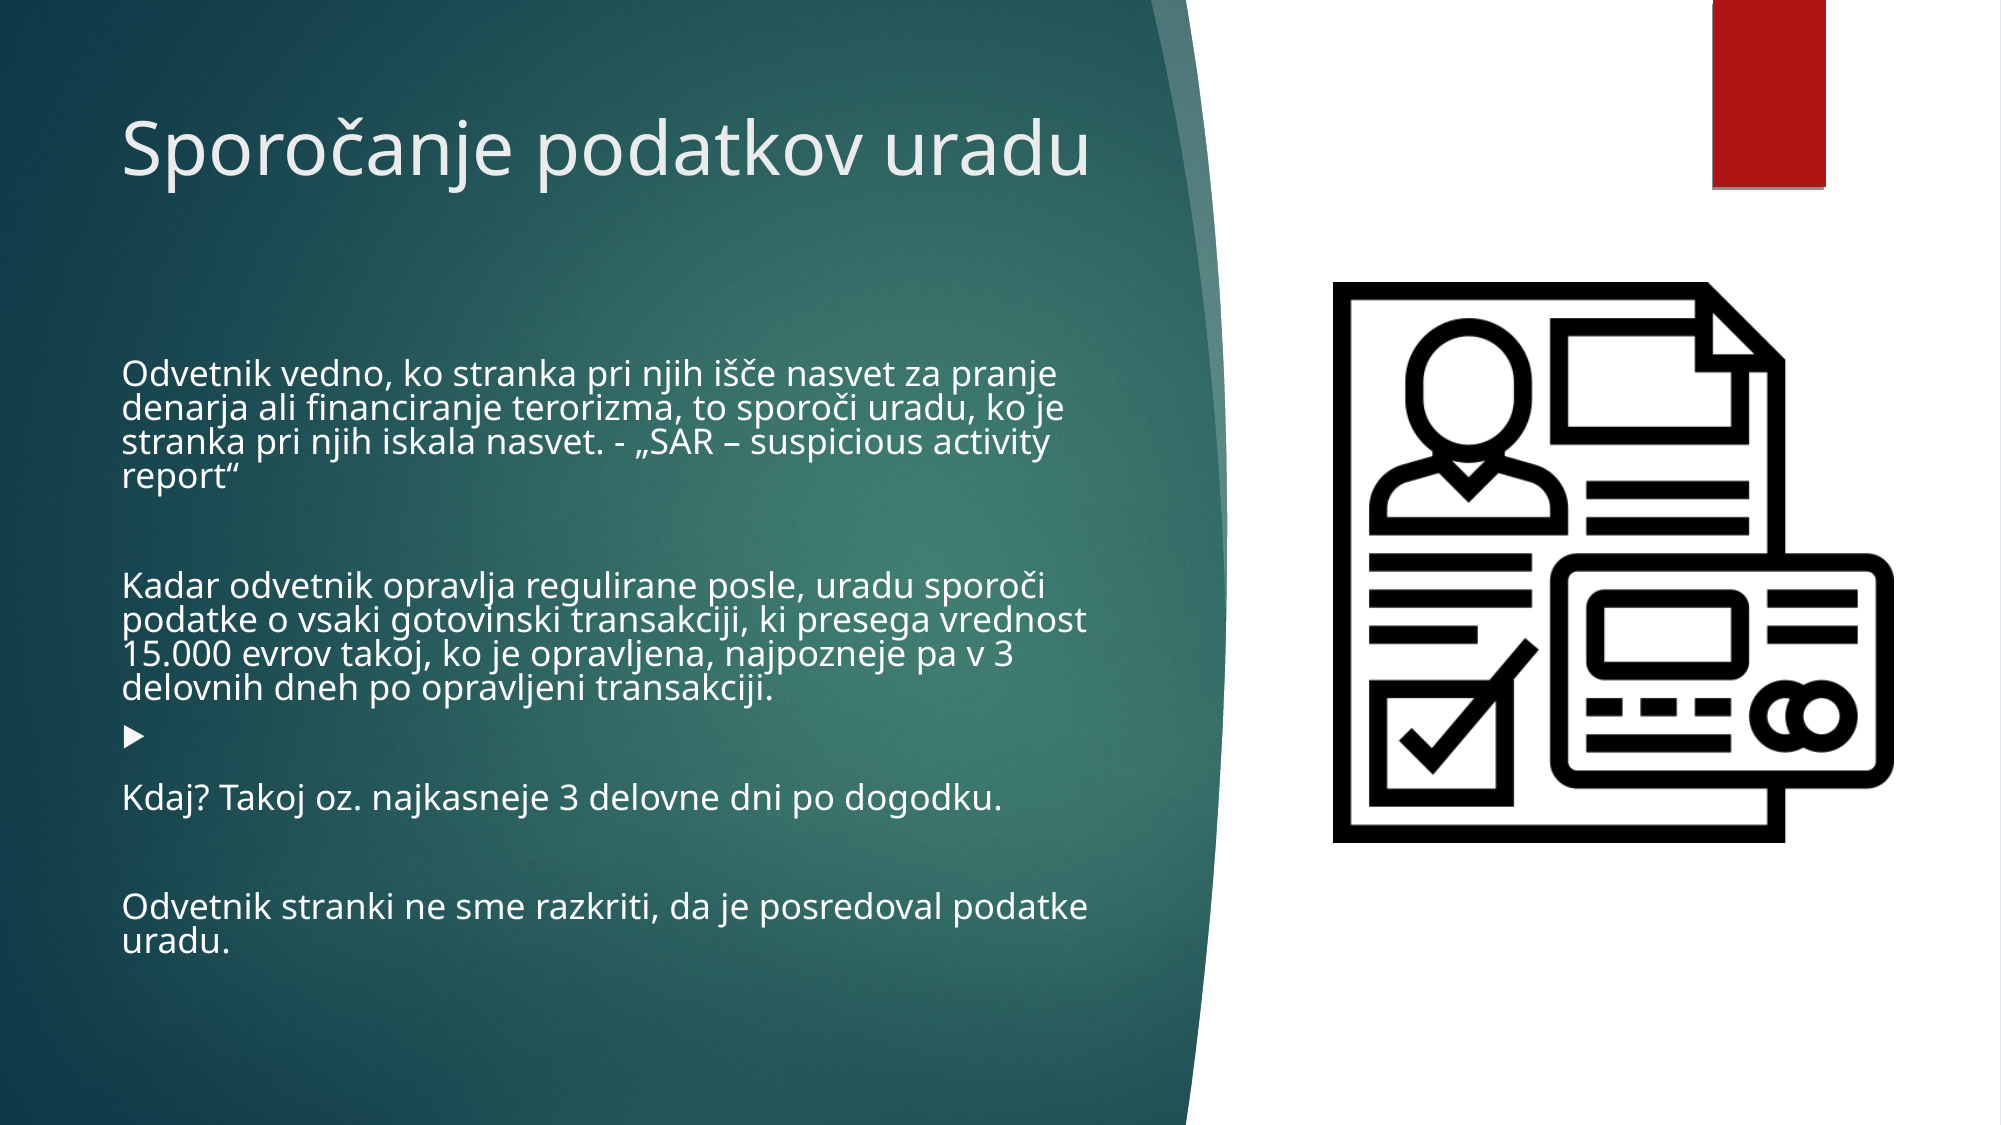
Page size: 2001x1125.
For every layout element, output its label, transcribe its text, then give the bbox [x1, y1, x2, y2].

text_box [0, 0, 2000, 1125]
list Odvetnik vedno, ko stranka pri njih išče nasvet za pranje denarja ali financiranje terorizma, to sporoči uradu, ko je stranka pri njih iskala nasvet. - „SAR – suspicious activity report“ Kadar odvetnik opravlja regulirane posle, uradu sporoči podatke o vsaki gotovinski transakciji, ki presega vrednost 15.000 evrov takoj, ko je opravljena, najpozneje pa v 3 delovnih dneh po opravljeni transakciji. Kdaj? Takoj oz. najkasneje 3 delovne dni po dogodku. Odvetnik stranki ne sme razkriti, da je posredoval podatke uradu. [106, 298, 1122, 1021]
picture [1333, 282, 1894, 843]
title Sporočanje podatkov uradu [106, 103, 1122, 298]
